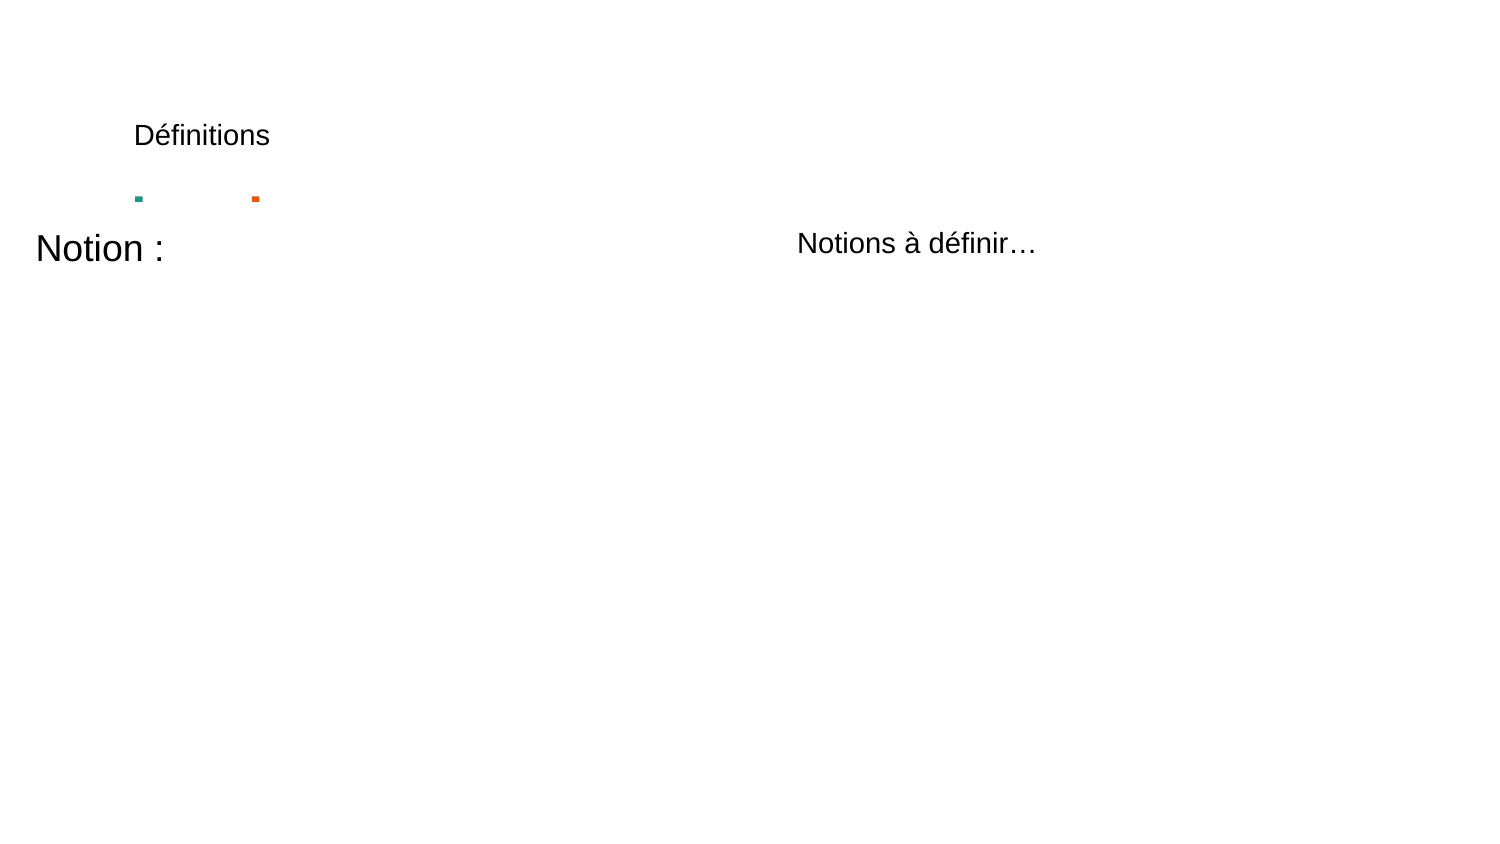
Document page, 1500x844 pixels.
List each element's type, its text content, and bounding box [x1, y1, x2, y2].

title Définitions [118, 101, 661, 210]
list Notions à définir… [782, 209, 1479, 816]
title Notion : [20, 209, 562, 317]
